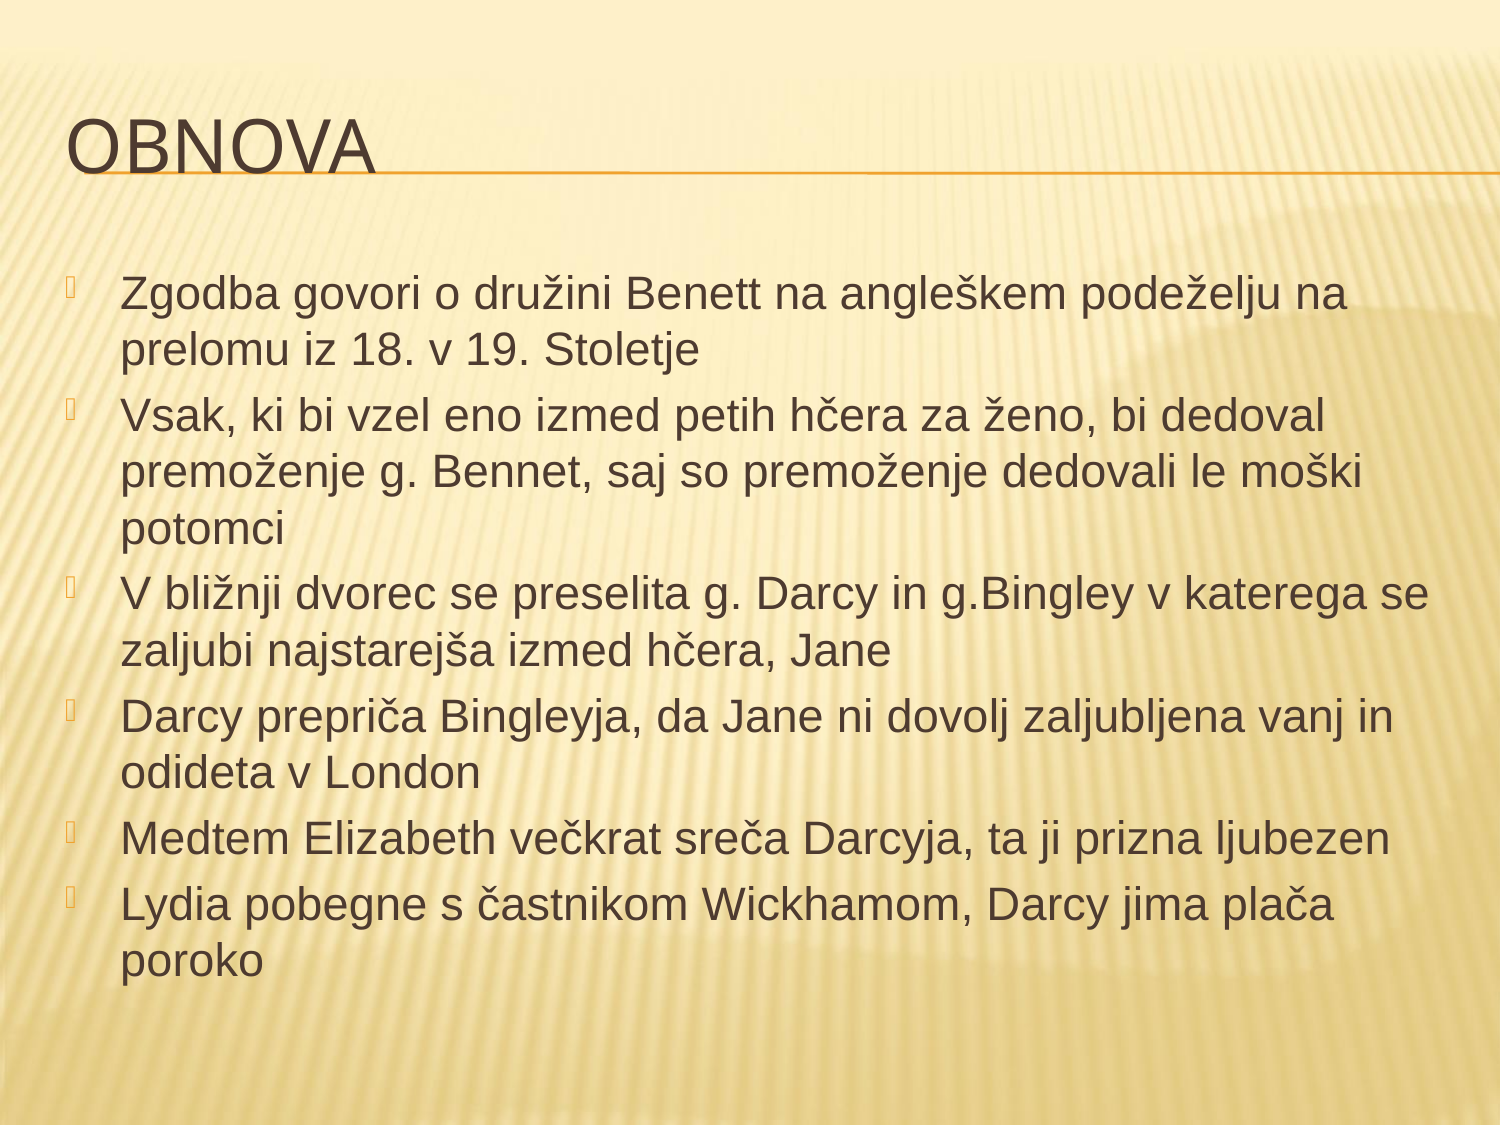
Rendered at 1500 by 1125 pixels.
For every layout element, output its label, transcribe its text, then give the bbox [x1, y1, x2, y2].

title OBNOVA [50, 75, 1475, 213]
list Zgodba govori o družini Benett na angleškem podeželju na prelomu iz 18. v 19. Stoletje Vsak, ki bi vzel eno izmed petih hčera za ženo, bi dedoval premoženje g. Bennet, saj so premoženje dedovali le moški potomci V bližnji dvorec se preselita g. Darcy in g.Bingley v katerega se zaljubi najstarejša izmed hčera, Jane Darcy prepriča Bingleyja, da Jane ni dovolj zaljubljena vanj in odideta v London Medtem Elizabeth večkrat sreča Darcyja, ta ji prizna ljubezen Lydia pobegne s častnikom Wickhamom, Darcy jima plača poroko [50, 254, 1475, 998]
picture [0, 0, 1500, 1125]
